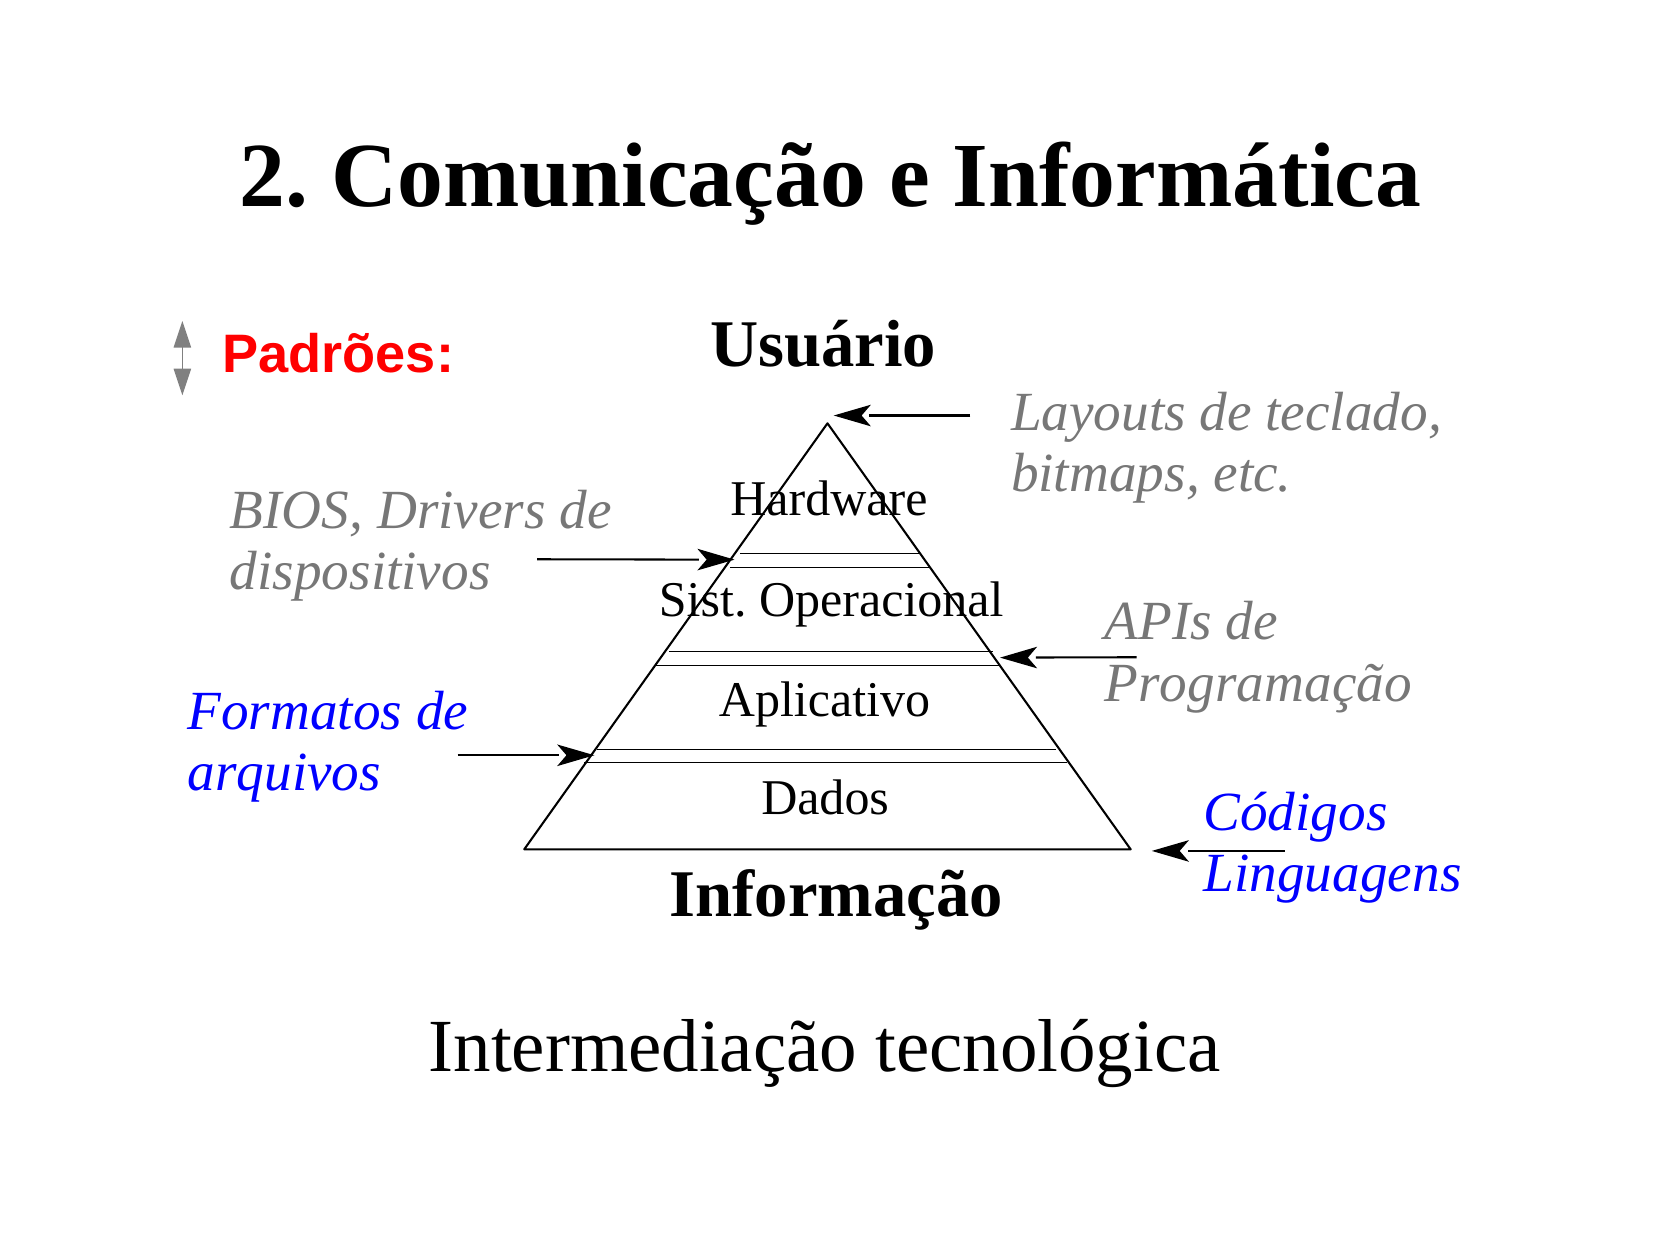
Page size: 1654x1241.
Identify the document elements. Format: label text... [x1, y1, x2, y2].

text_box Dados [746, 762, 956, 857]
text_box [769, 558, 927, 563]
text_box Informação [554, 848, 1119, 939]
text_box Aplicativo [703, 664, 956, 759]
text_box Intermediação tecnológica [428, 1005, 1249, 1138]
text_box Formatos de arquivos [172, 672, 727, 822]
text_box Códigos Linguagens [1188, 773, 1493, 919]
text_box Sist. Operacional [643, 563, 1020, 659]
text_box [524, 763, 746, 850]
text_box [650, 659, 1000, 672]
title 2. Comunicação e Informática [152, 72, 1511, 279]
text_box Padrões: [190, 315, 487, 406]
text_box [799, 423, 856, 463]
text_box Hardware [715, 463, 1075, 558]
text_box [727, 666, 1131, 850]
text_box Layouts de teclado, bitmaps, etc. [996, 373, 1480, 512]
text_box APIs de Programação [1089, 583, 1459, 732]
text_box Usuário [518, 299, 1129, 394]
text_box BIOS, Drivers de dispositivos [214, 471, 769, 621]
